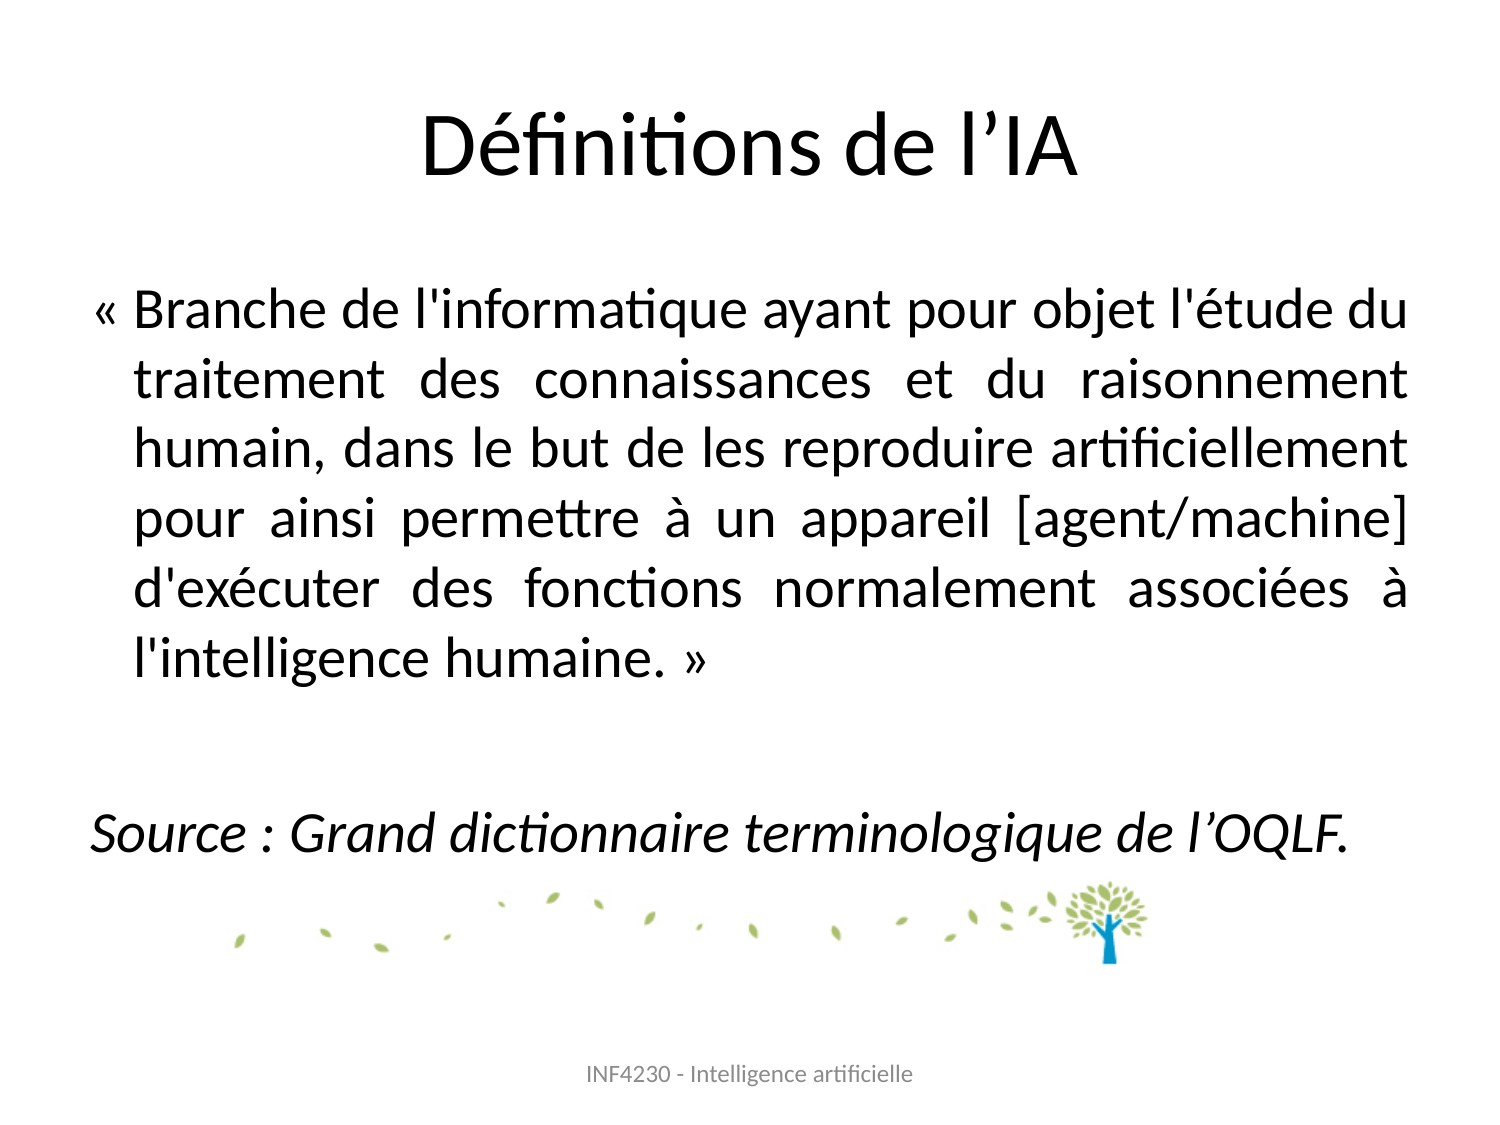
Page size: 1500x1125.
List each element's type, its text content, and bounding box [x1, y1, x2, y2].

title Définitions de l’IA [75, 45, 1425, 233]
picture [224, 877, 1162, 969]
footer INF4230 - Intelligence artificielle [512, 1042, 988, 1103]
list « Branche de l'informatique ayant pour objet l'étude du traitement des connaissances et du raisonnement humain, dans le but de les reproduire artificiellement pour ainsi permettre à un appareil [agent/machine] d'exécuter des fonctions normalement associées à l'intelligence humaine. » Source : Grand dictionnaire terminologique de l’OQLF. [75, 262, 1425, 1005]
